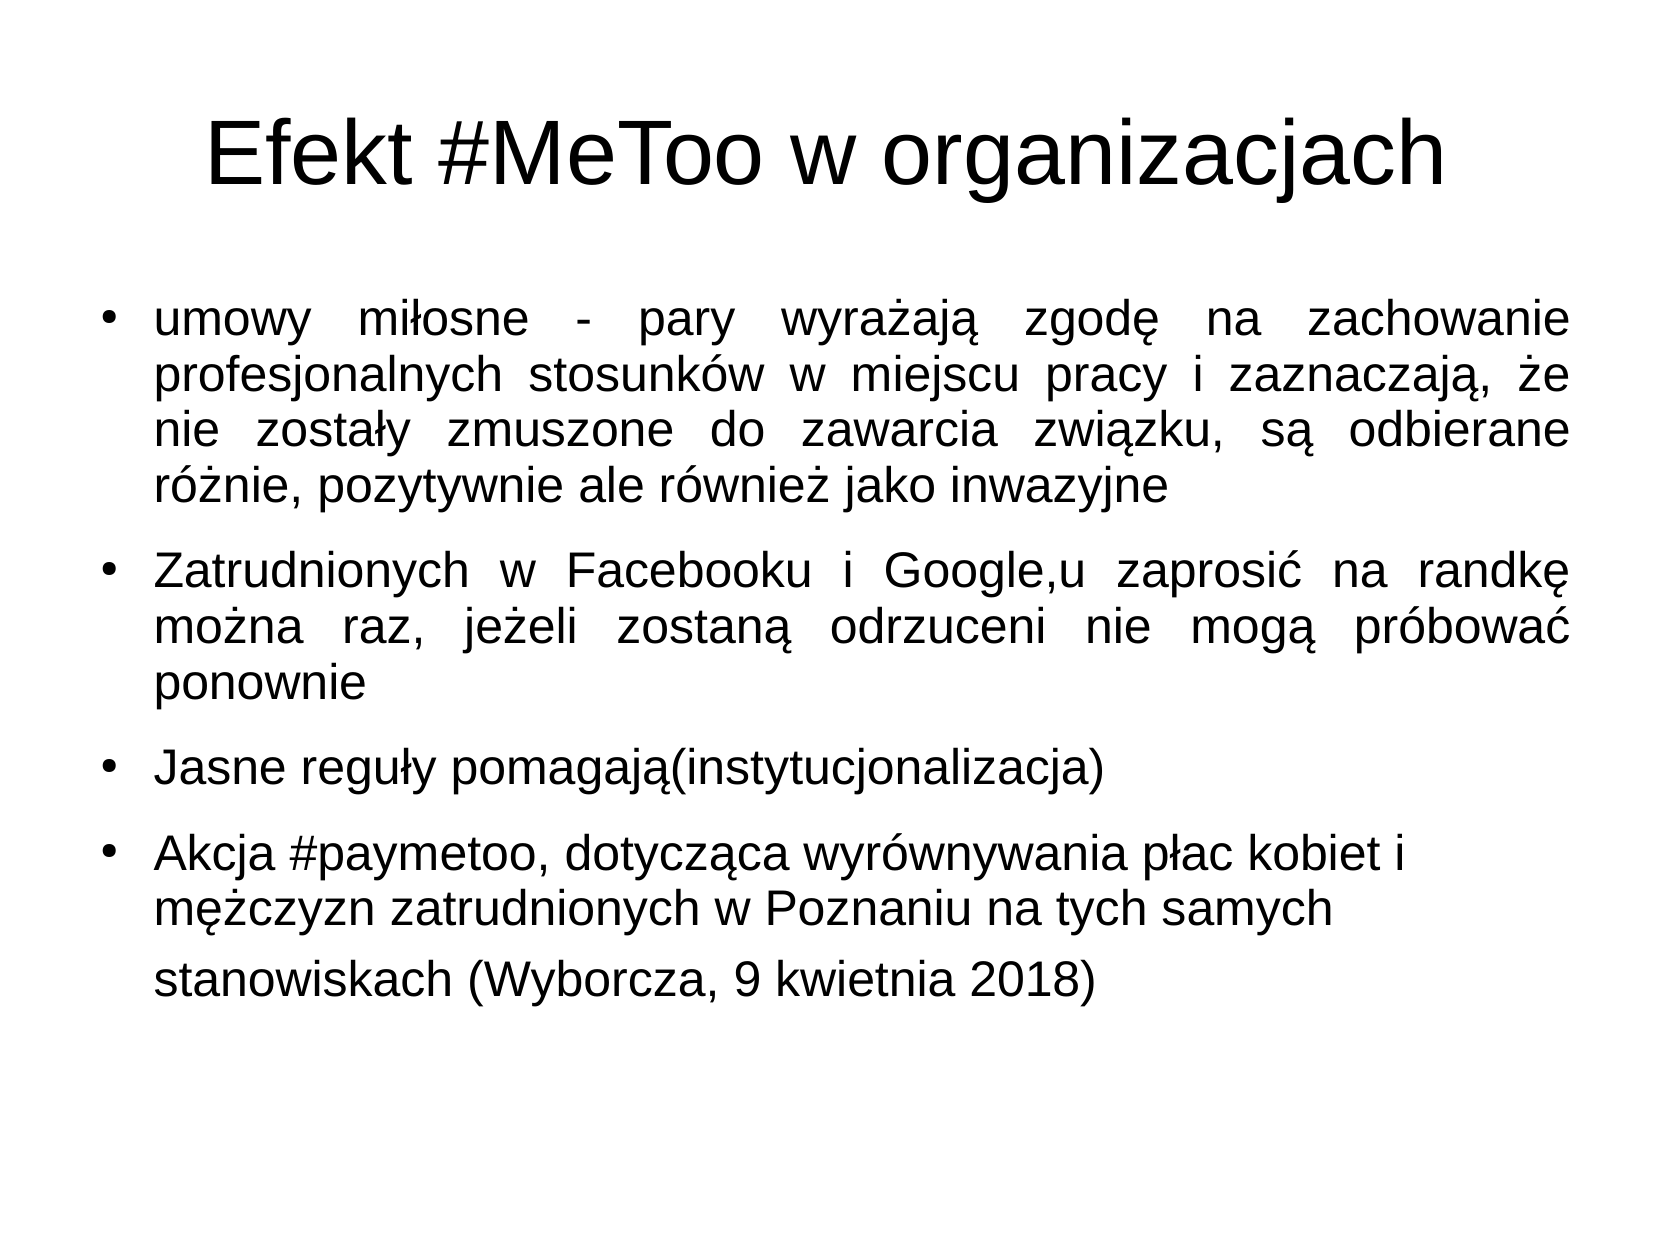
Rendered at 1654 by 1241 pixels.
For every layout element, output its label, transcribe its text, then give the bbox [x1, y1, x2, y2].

title Efekt #MeToo w organizacjach [82, 49, 1571, 257]
list umowy miłosne - pary wyrażają zgodę na zachowanie profesjonalnych stosunków w miejscu pracy i zaznaczają, że nie zostały zmuszone do zawarcia związku, są odbierane różnie, pozytywnie ale również jako inwazyjne Zatrudnionych w Facebooku i Google,u zaprosić na randkę można raz, jeżeli zostaną odrzuceni nie mogą próbować ponownie Jasne reguły pomagają(instytucjonalizacja) Akcja #paymetoo, dotycząca wyrównywania płac kobiet i mężczyzn zatrudnionych w Poznaniu na tych samych stanowiskach (Wyborcza, 9 kwietnia 2018) [82, 290, 1571, 1109]
